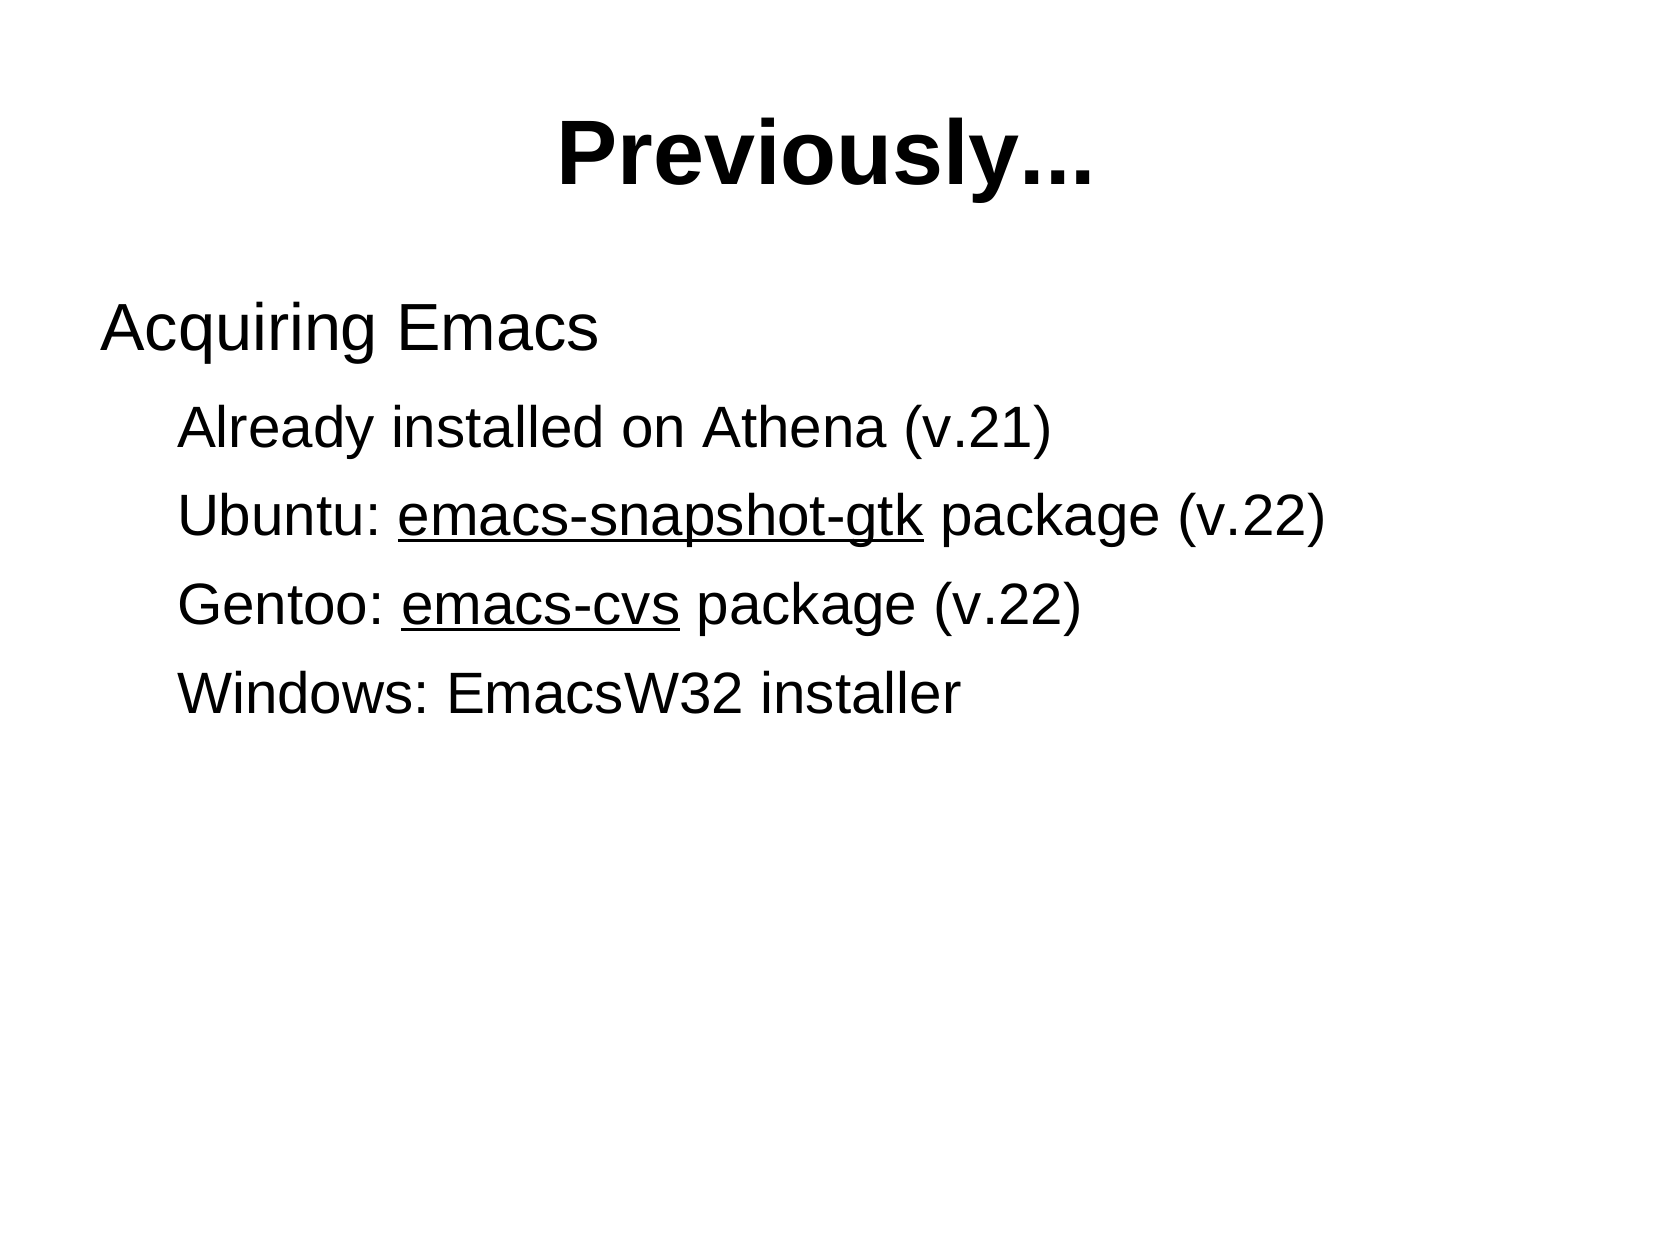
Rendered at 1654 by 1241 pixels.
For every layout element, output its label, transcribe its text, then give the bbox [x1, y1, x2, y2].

list Acquiring Emacs Already installed on Athena (v.21) Ubuntu: emacs-snapshot-gtk package (v.22) Gentoo: emacs-cvs package (v.22) Windows: EmacsW32 installer [82, 290, 1571, 1094]
title Previously... [82, 56, 1571, 250]
